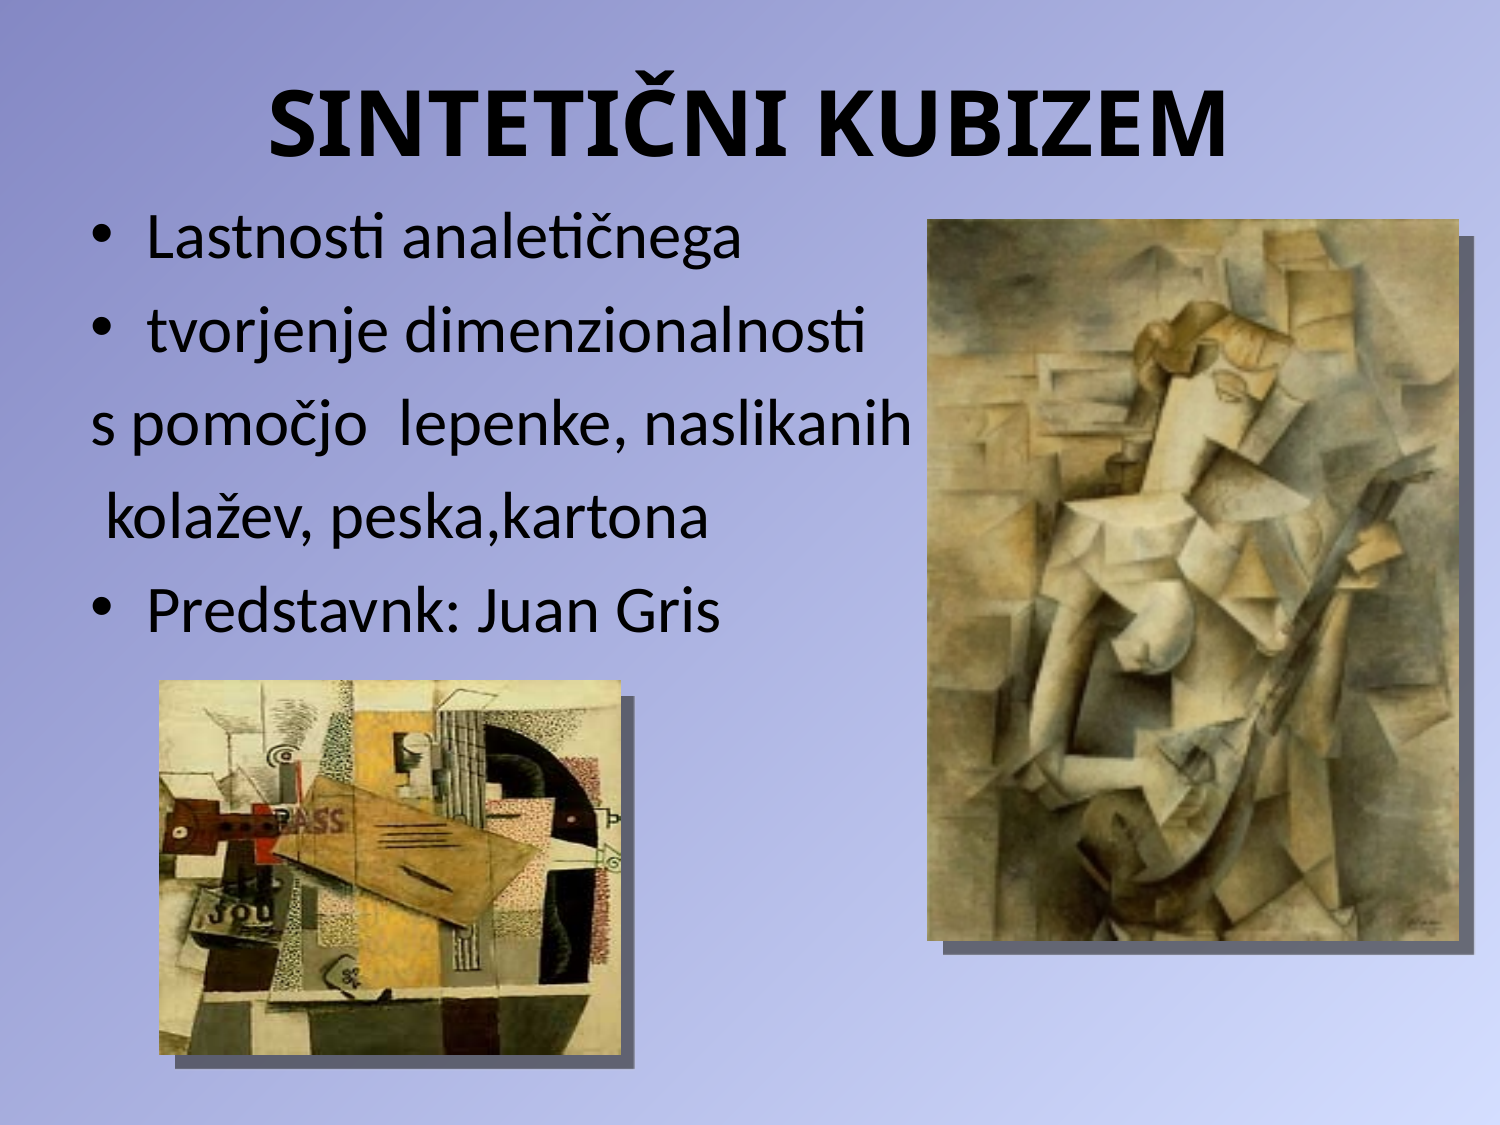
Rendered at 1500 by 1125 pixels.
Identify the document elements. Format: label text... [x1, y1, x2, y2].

title SINTETIČNI KUBIZEM [75, 31, 1425, 184]
list Lastnosti analetičnega tvorjenje dimenzionalnosti s pomočjo lepenke, naslikanih kolažev, peska,kartona Predstavnk: Juan Gris [75, 184, 1425, 1059]
picture [927, 219, 1459, 941]
picture [159, 680, 621, 1055]
